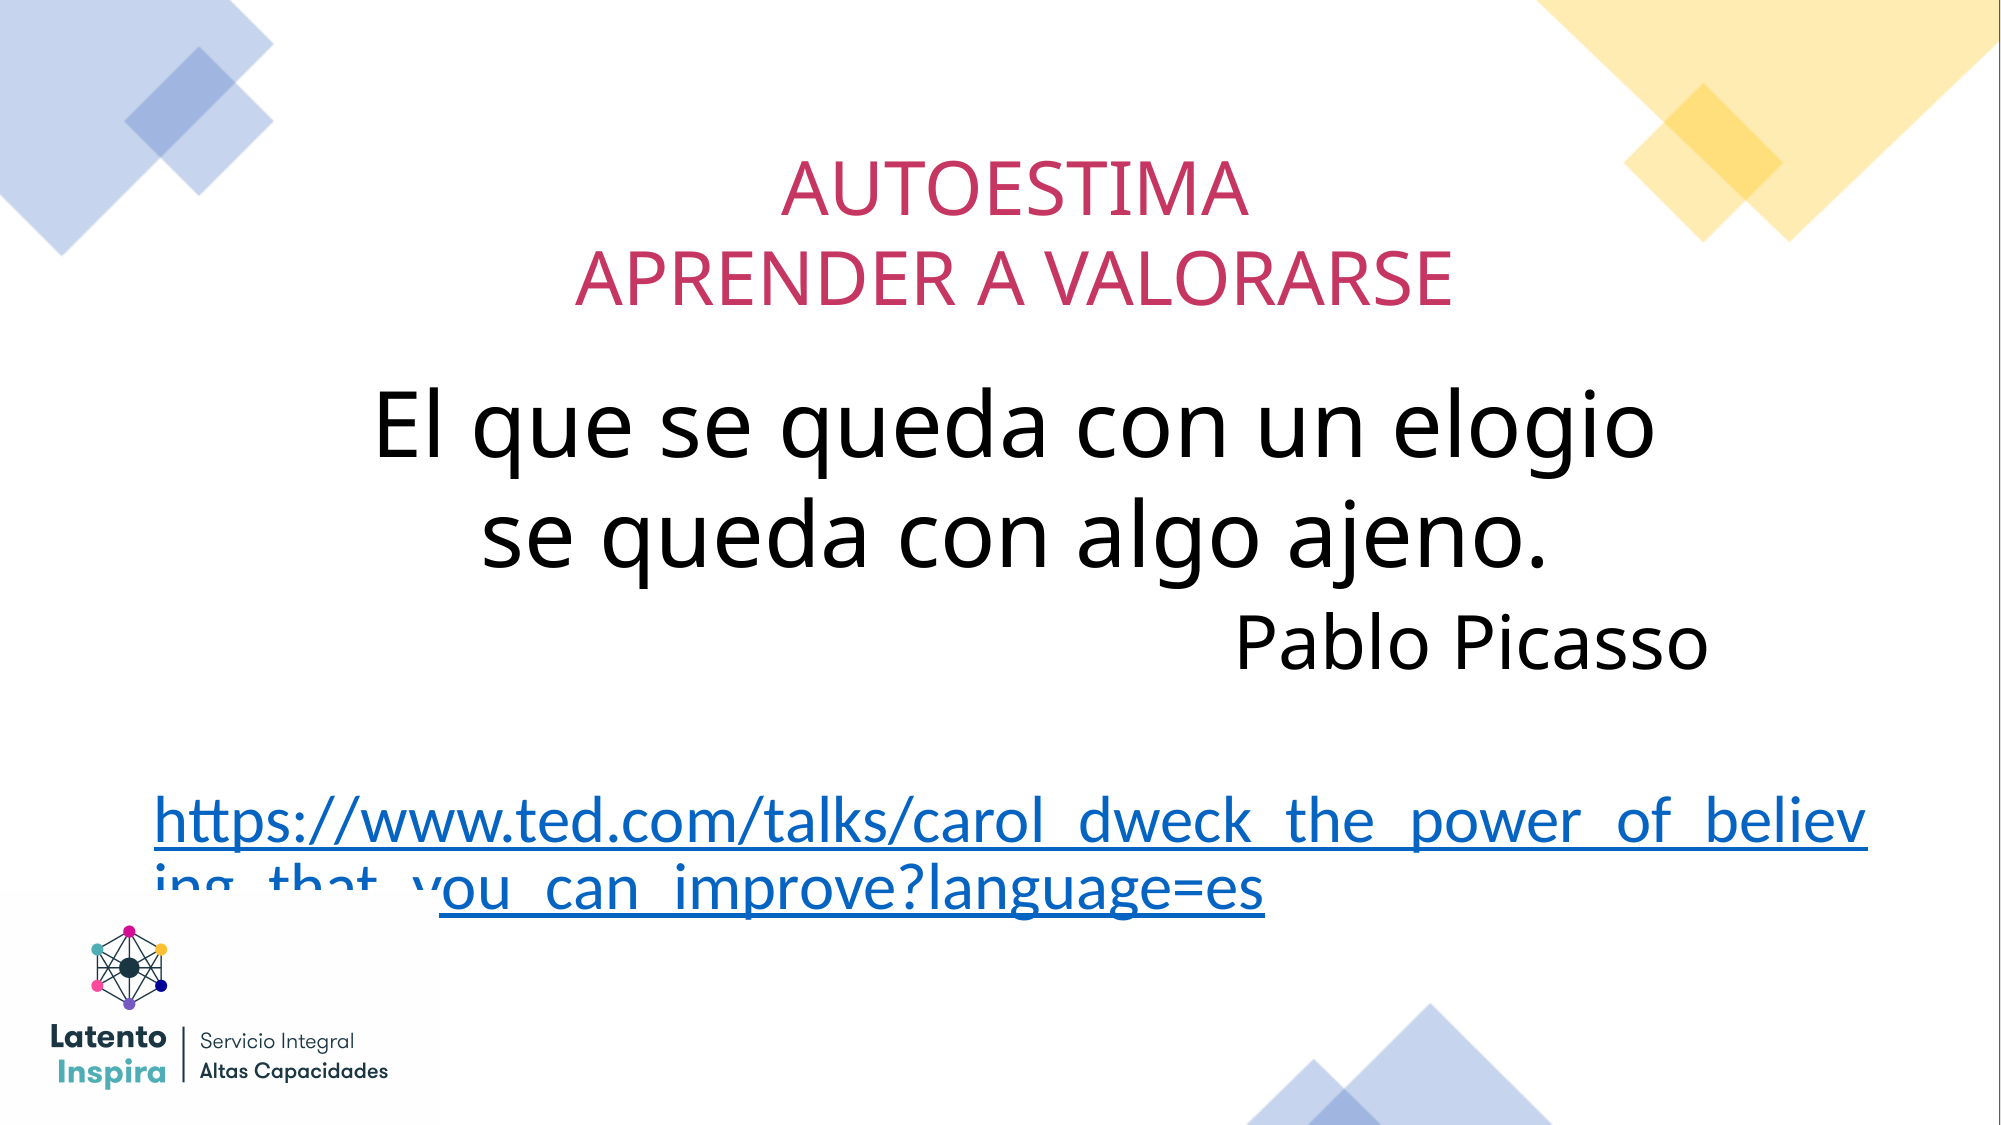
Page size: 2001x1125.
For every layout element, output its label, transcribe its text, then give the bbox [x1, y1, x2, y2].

picture [0, 0, 2001, 1125]
text_box AUTOESTIMA APRENDER A VALORARSE El que se queda con un elogio se queda con algo ajeno. Pablo Picasso https://www.ted.com/talks/carol_dweck_the_power_of_believing_that_you_can_improve?language=es [138, 133, 1893, 864]
